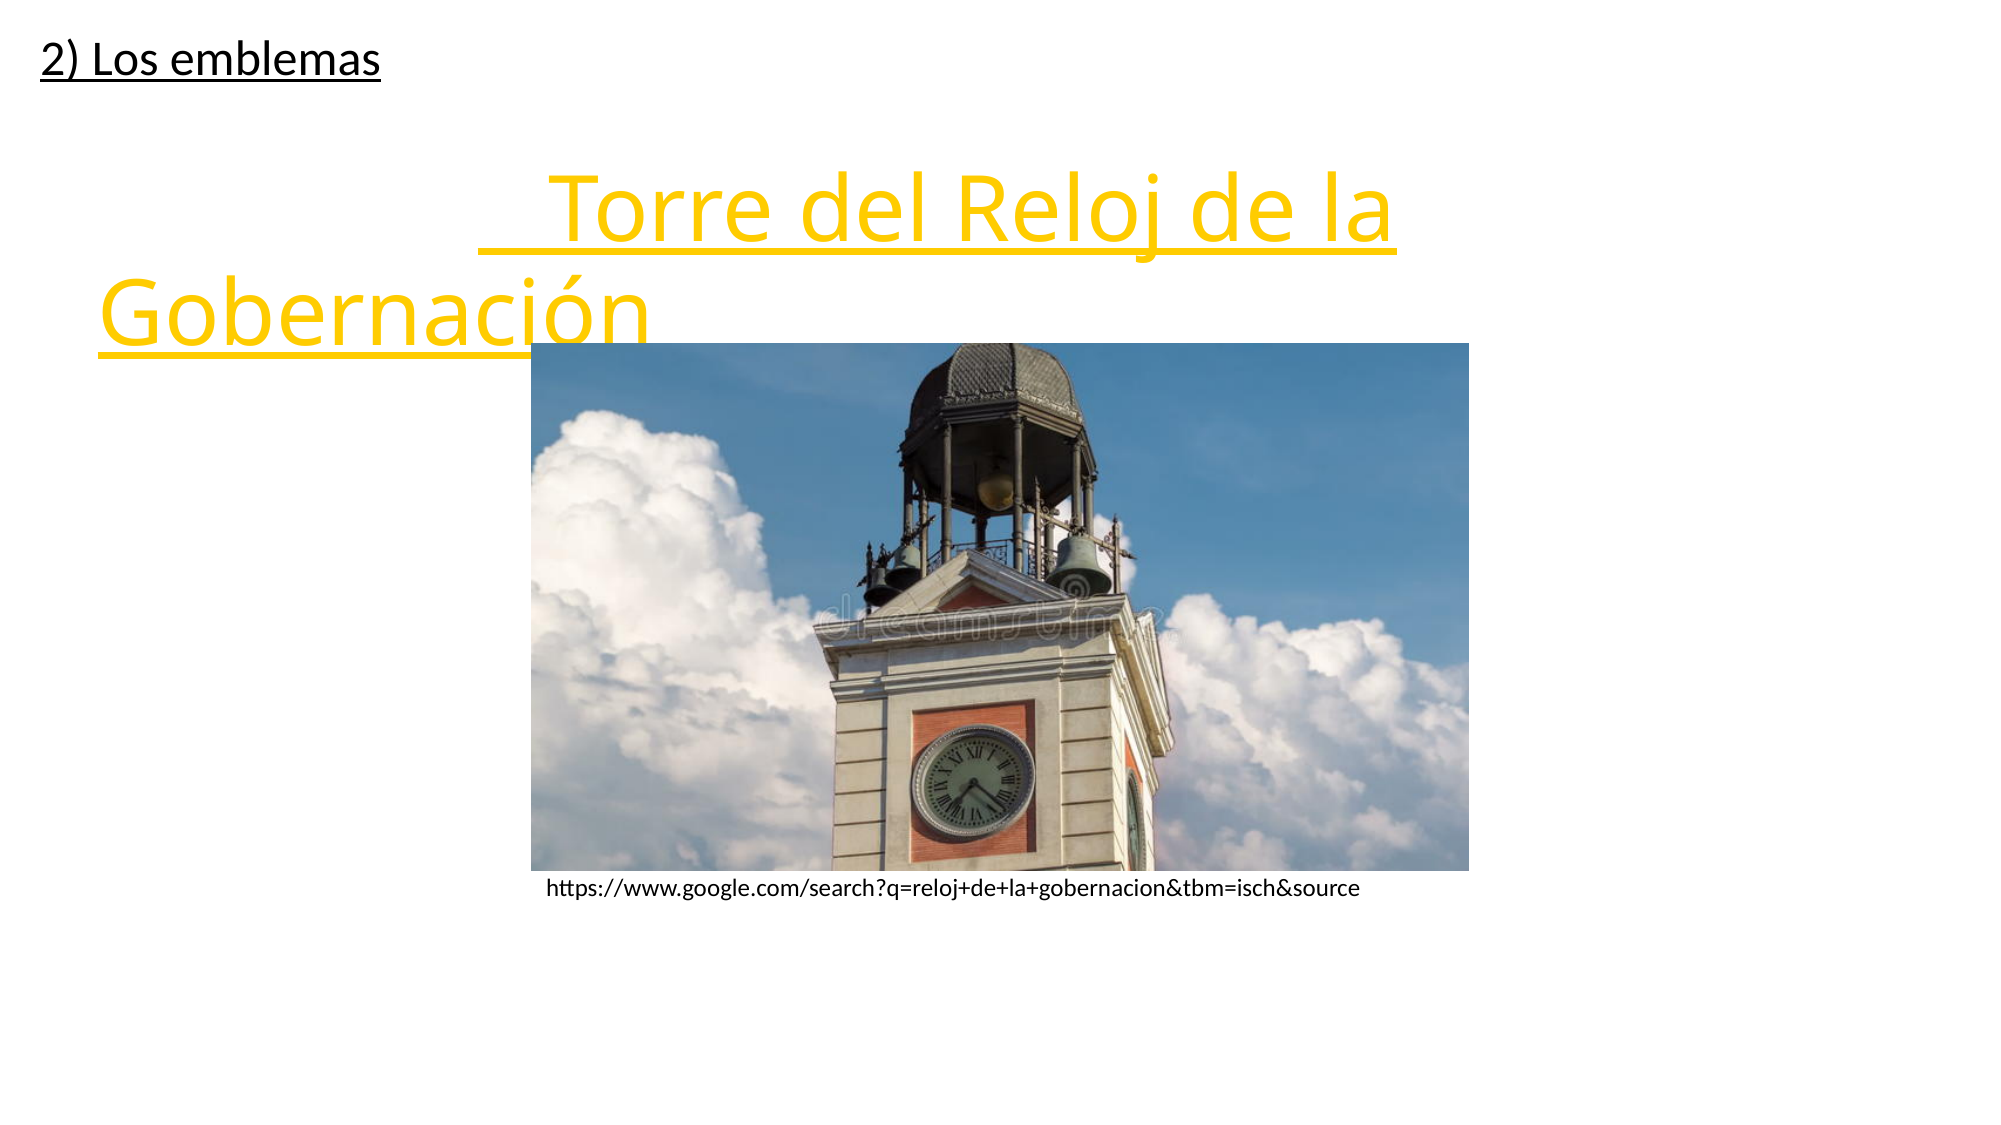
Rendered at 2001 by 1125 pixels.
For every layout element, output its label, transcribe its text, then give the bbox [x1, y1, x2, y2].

text_box 2) Los emblemas [25, 30, 705, 96]
text_box https://www.google.com/search?q=reloj+de+la+gobernacion&tbm=isch&source [531, 870, 1668, 911]
title Torre del Reloj de la Gobernación [82, 136, 1890, 355]
picture [531, 343, 1469, 870]
